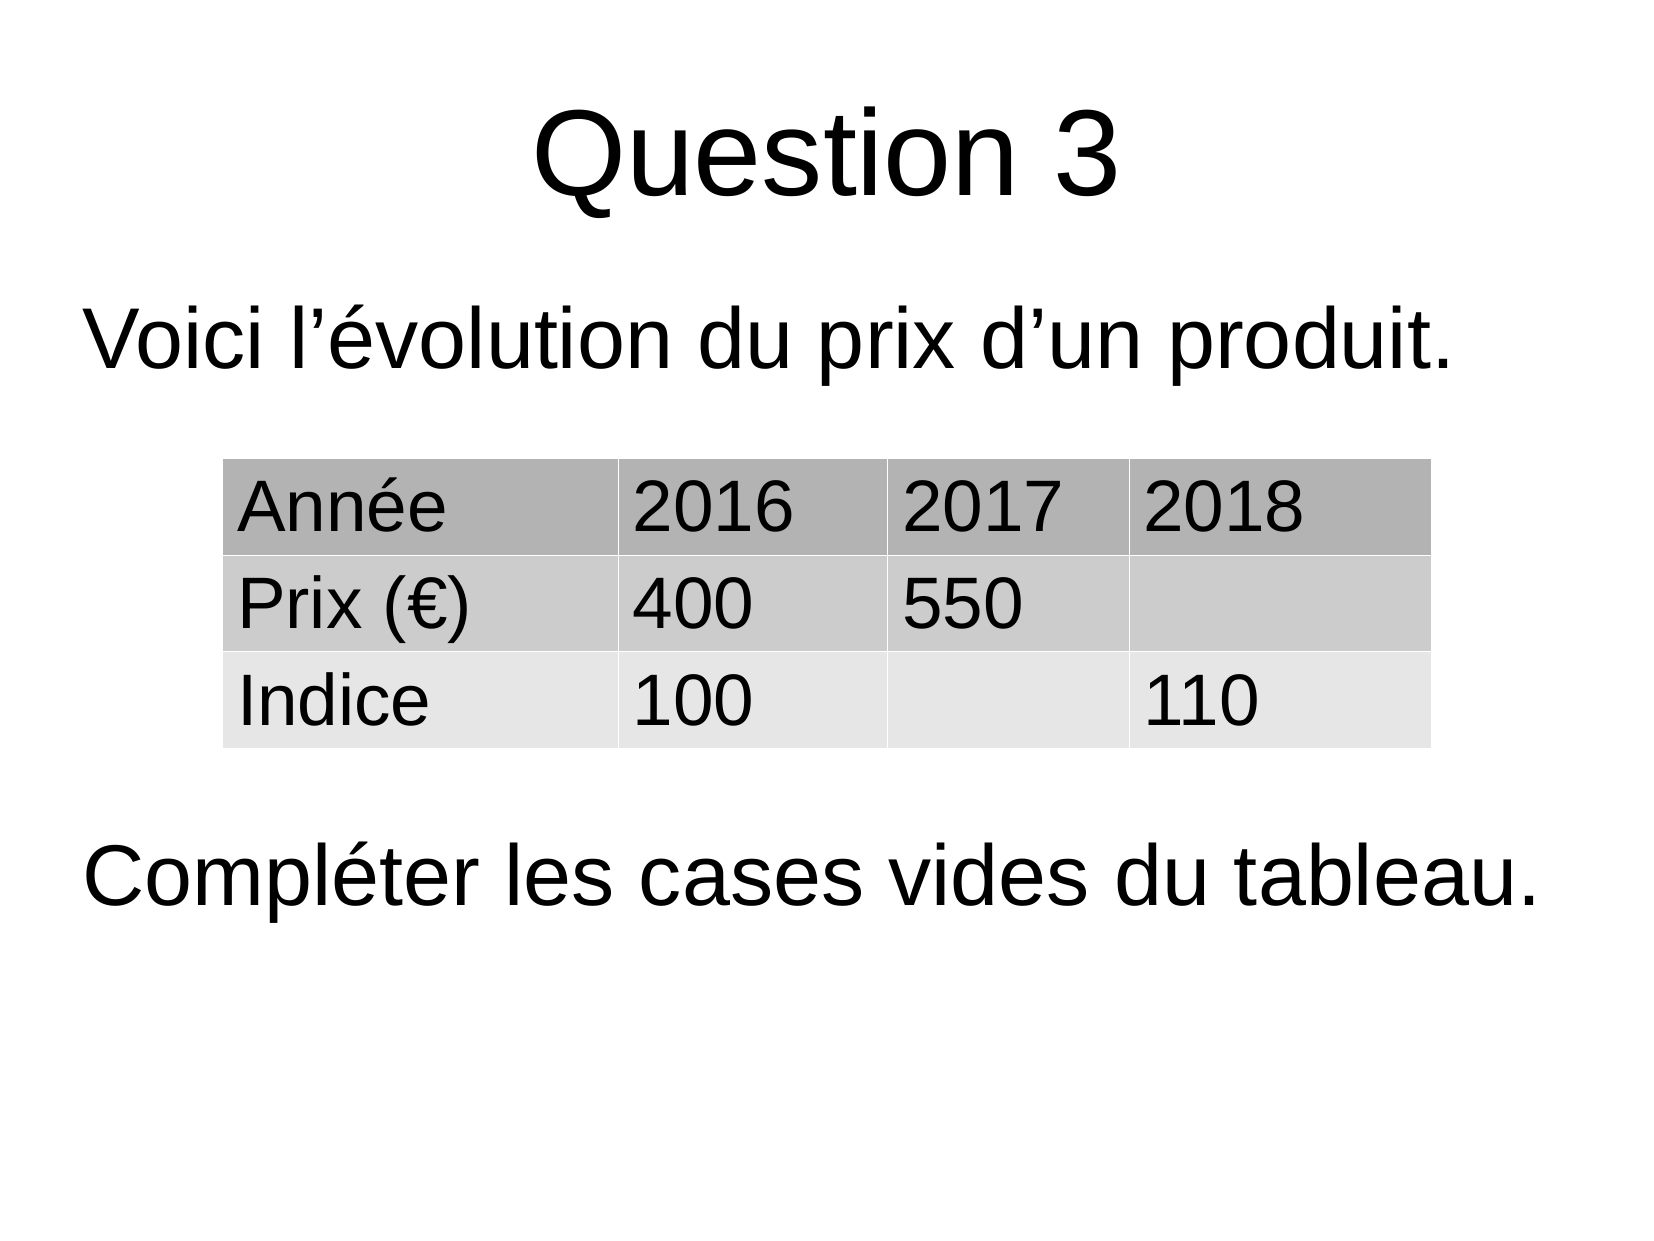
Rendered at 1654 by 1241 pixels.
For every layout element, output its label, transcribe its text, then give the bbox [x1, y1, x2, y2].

title Question 3 [82, 49, 1571, 257]
table_cell Prix (€) [223, 556, 618, 651]
table_cell 400 [619, 556, 887, 651]
table_cell 100 [619, 652, 887, 748]
table_header 2018 [1130, 459, 1431, 555]
table_cell 550 [888, 556, 1129, 651]
table_header 2017 [888, 459, 1129, 555]
table_header Année [223, 459, 618, 555]
table_header 2016 [619, 459, 887, 555]
table_cell [1130, 556, 1431, 651]
table_cell Indice [223, 652, 618, 748]
table_cell [888, 652, 1129, 748]
list Voici l’évolution du prix d’un produit. Compléter les cases vides du tableau. [82, 290, 1571, 1010]
table_cell 110 [1130, 652, 1431, 748]
